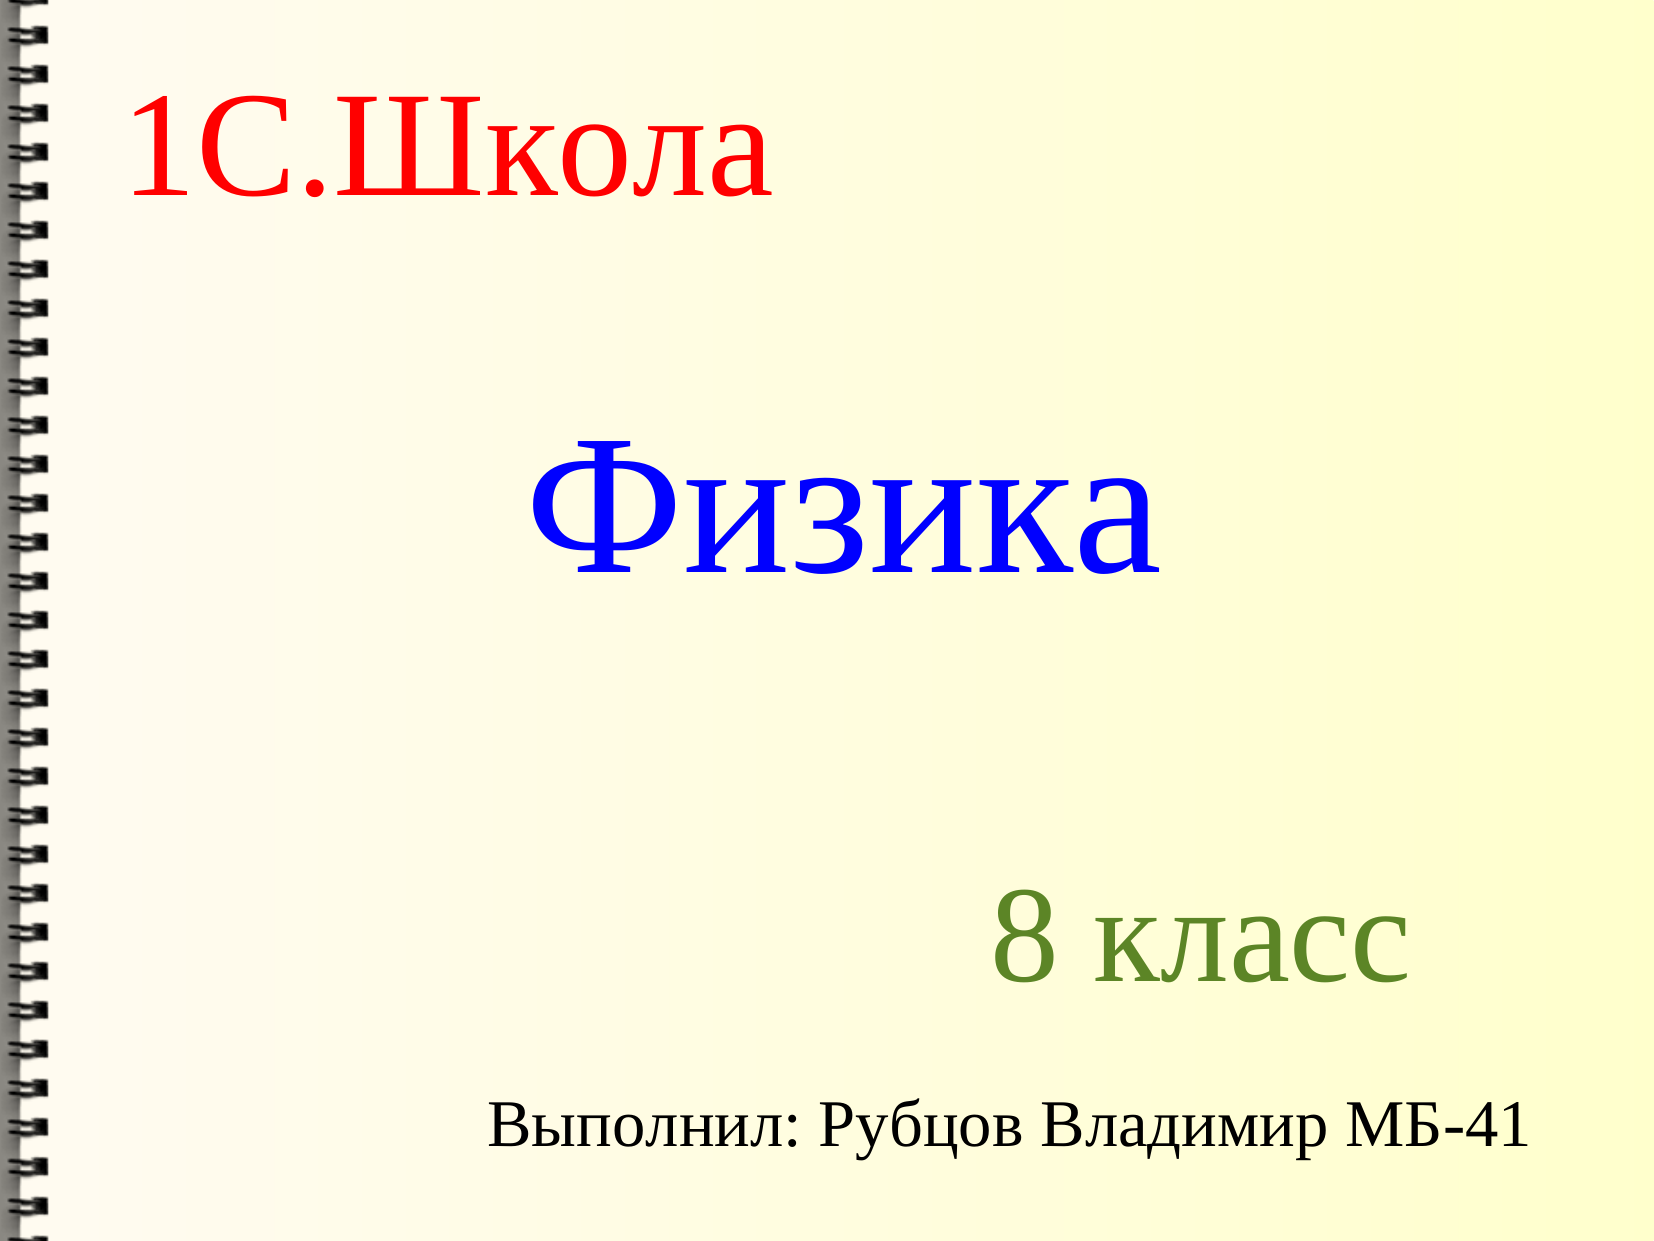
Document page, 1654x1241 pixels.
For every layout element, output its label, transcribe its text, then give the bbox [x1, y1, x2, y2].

title 1С.Школа Физика 8 класс [121, 61, 1534, 1022]
subtitle Выполнил: Рубцов Владимир МБ-41 [121, 1087, 1534, 1162]
picture [0, 0, 1654, 1241]
